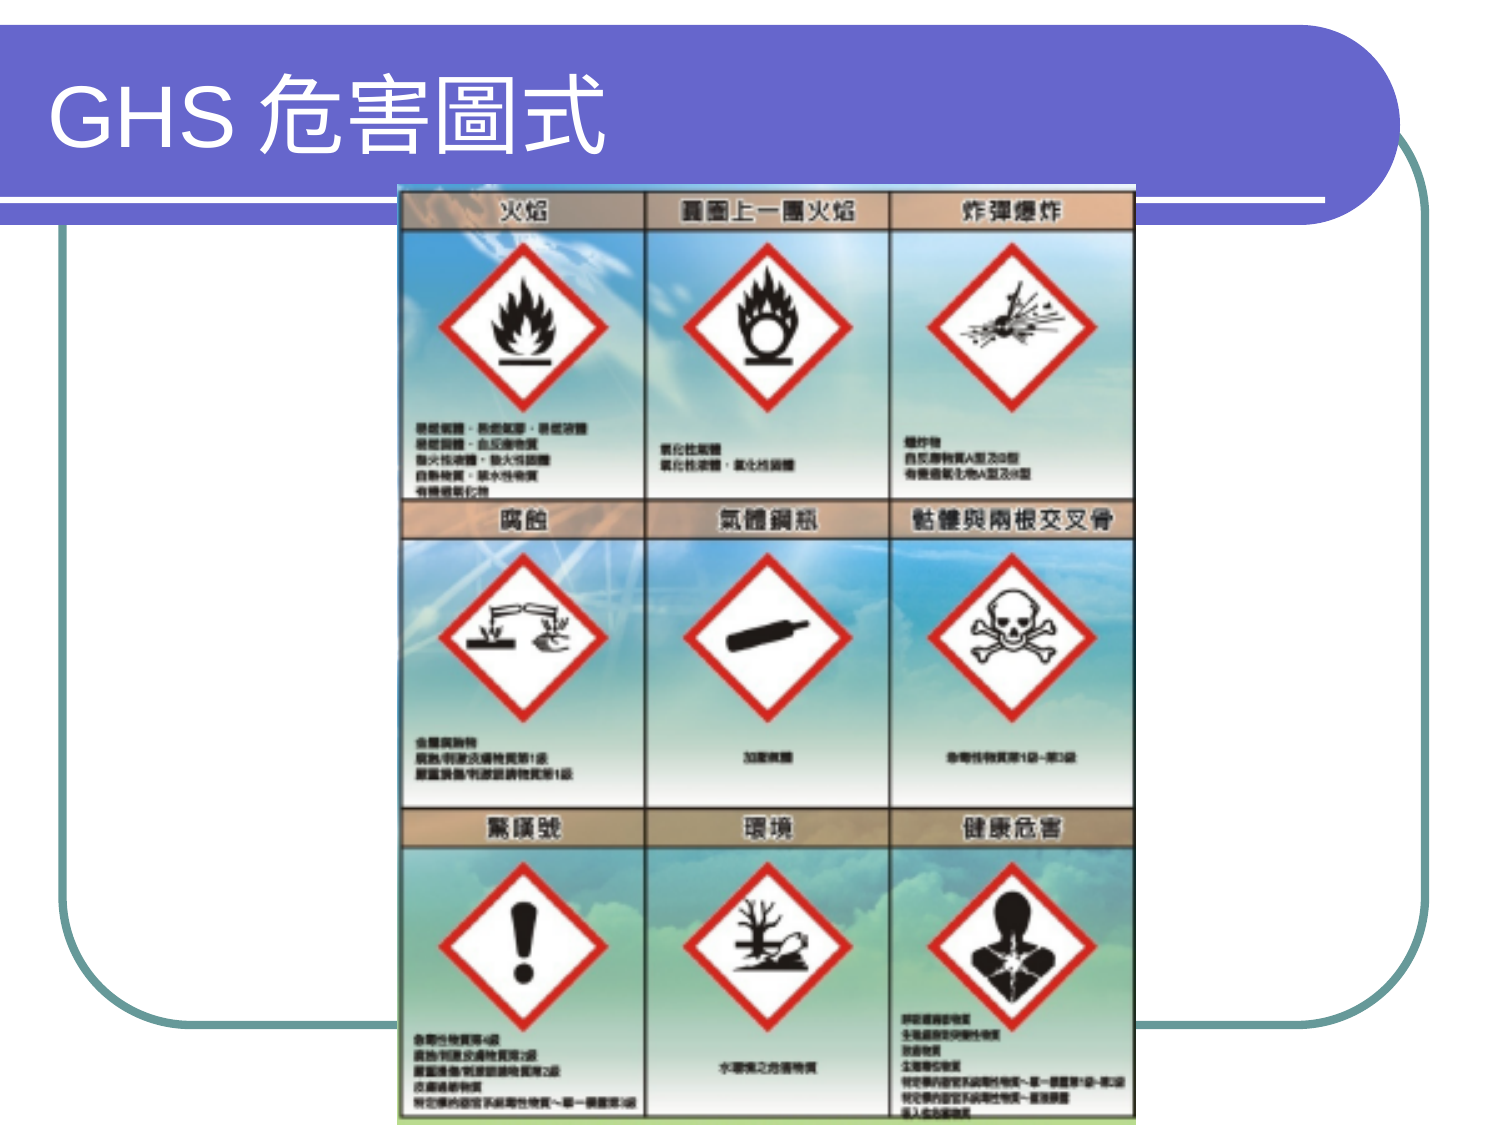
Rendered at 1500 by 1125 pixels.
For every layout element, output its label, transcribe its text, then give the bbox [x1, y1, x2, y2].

title GHS危害圖式 [32, 37, 1347, 188]
picture [397, 184, 1136, 1125]
